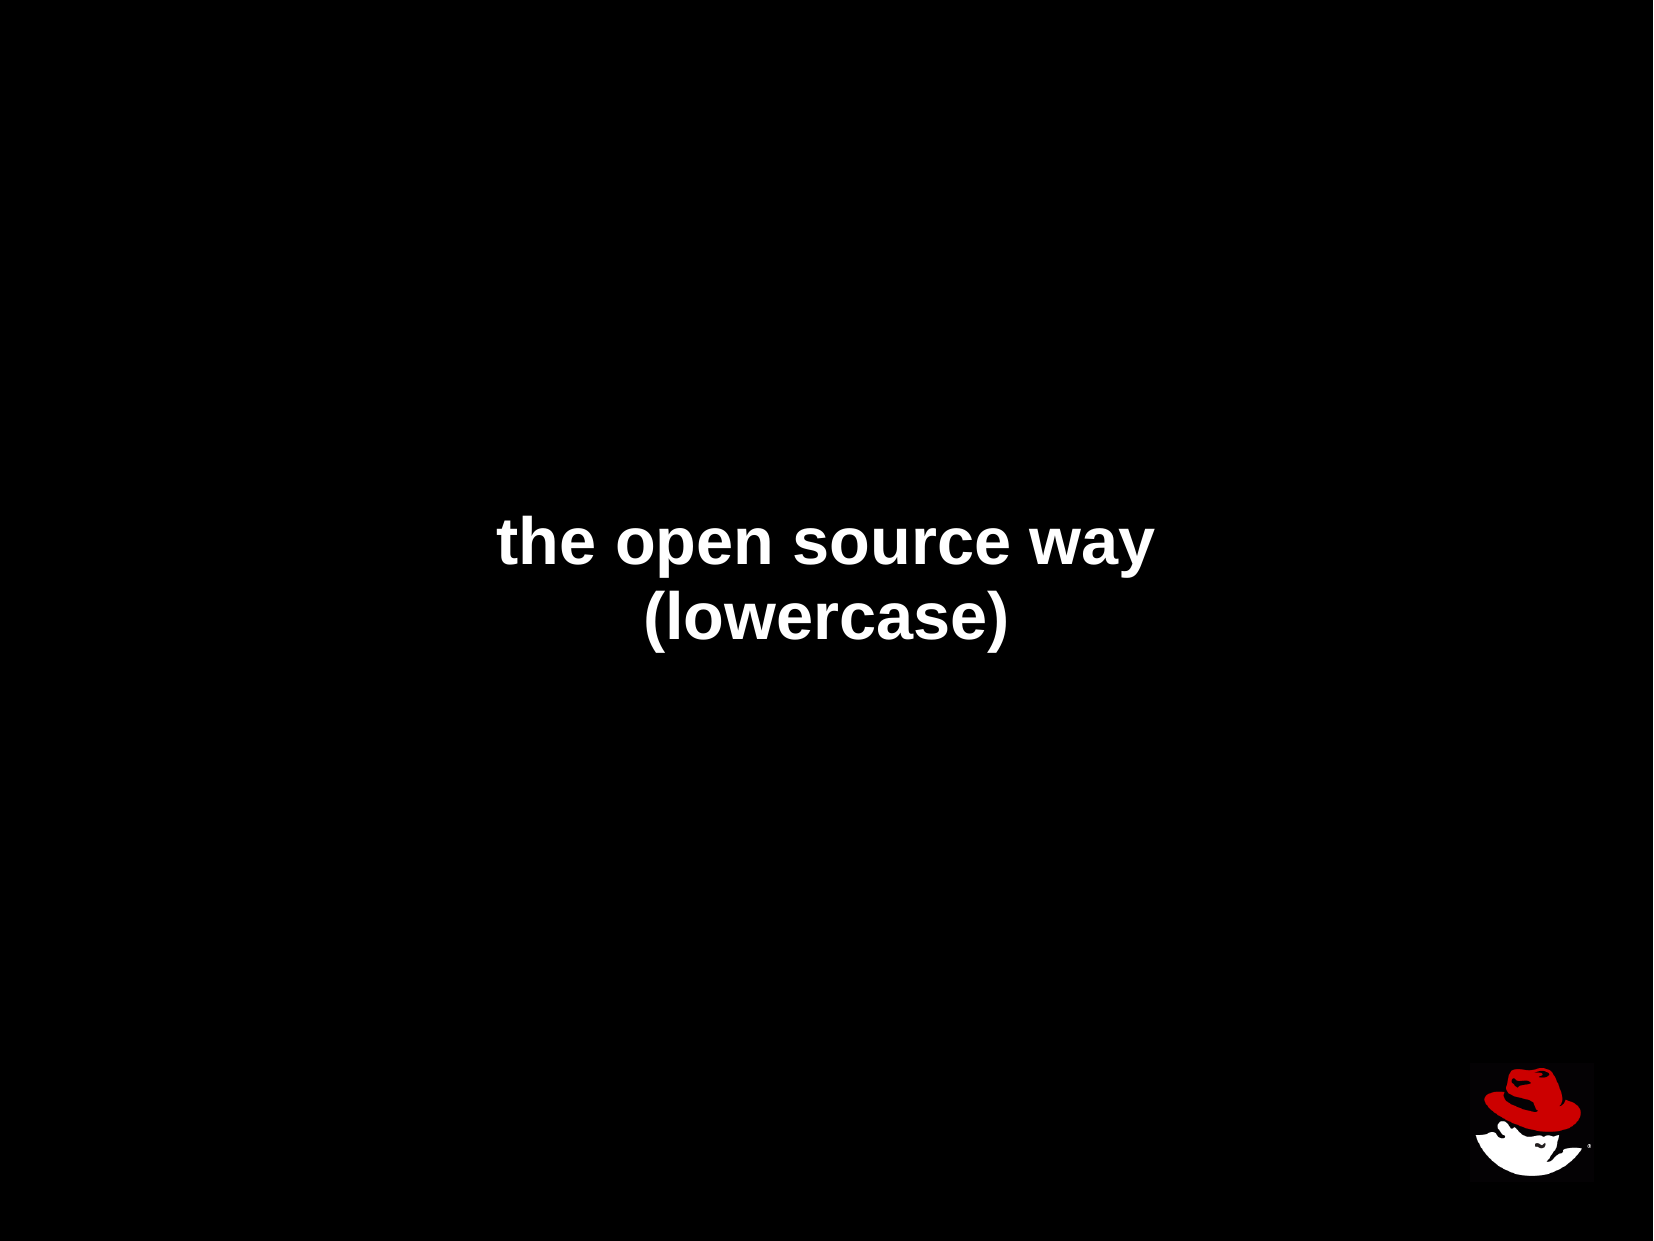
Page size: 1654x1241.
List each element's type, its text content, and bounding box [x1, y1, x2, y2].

subtitle the open source way (lowercase) [82, 49, 1571, 1109]
picture [1470, 1063, 1594, 1182]
